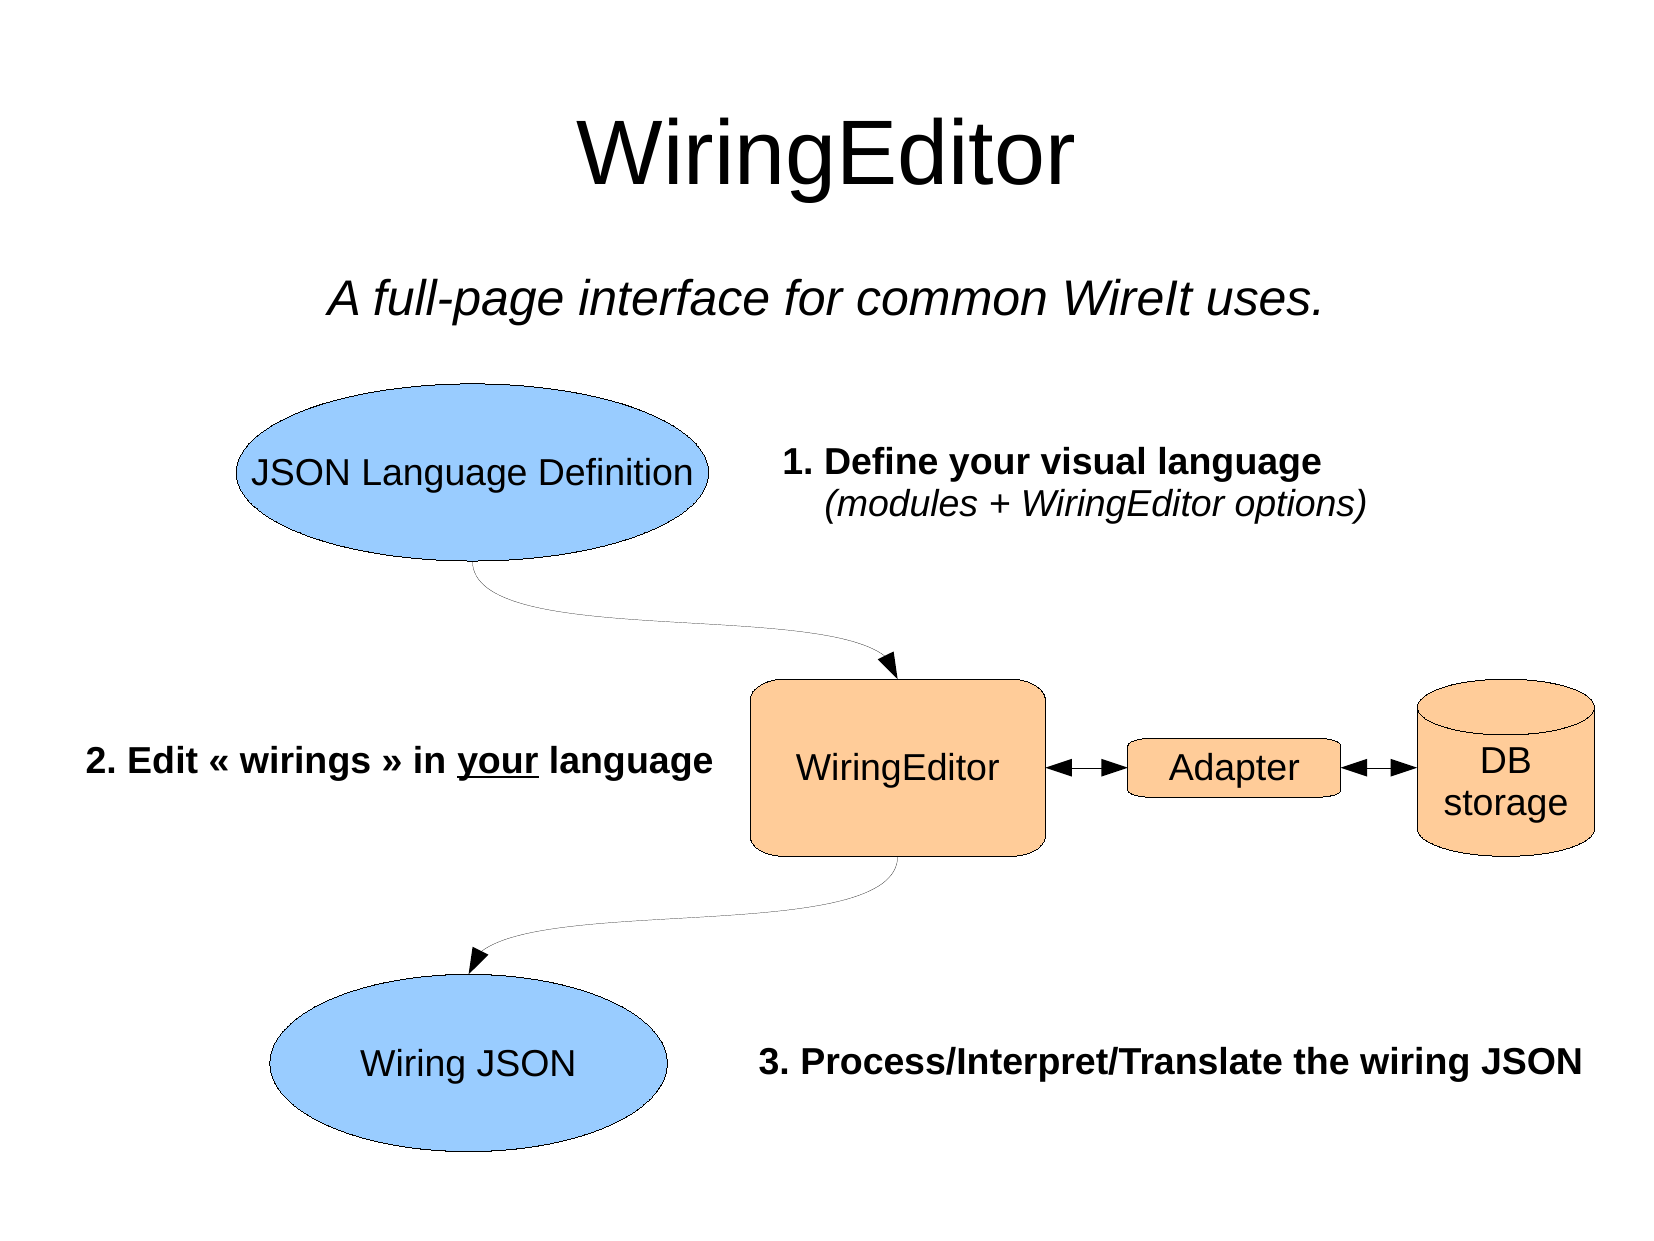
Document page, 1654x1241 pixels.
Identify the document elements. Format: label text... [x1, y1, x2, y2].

text_box 2. Edit « wirings » in your language [70, 732, 751, 790]
text_box A full-page interface for common WireIt uses. [147, 206, 1506, 389]
text_box 3. Process/Interpret/Translate the wiring JSON [743, 1033, 1599, 1091]
text_box Wiring JSON [269, 974, 668, 1152]
title WiringEditor [82, 56, 1571, 250]
text_box WiringEditor [750, 679, 1046, 857]
text_box 1. Define your visual language (modules + WiringEditor options) [767, 432, 1581, 532]
text_box Adapter [1127, 738, 1341, 798]
text_box DB storage [1417, 679, 1595, 857]
text_box JSON Language Definition [236, 383, 709, 562]
